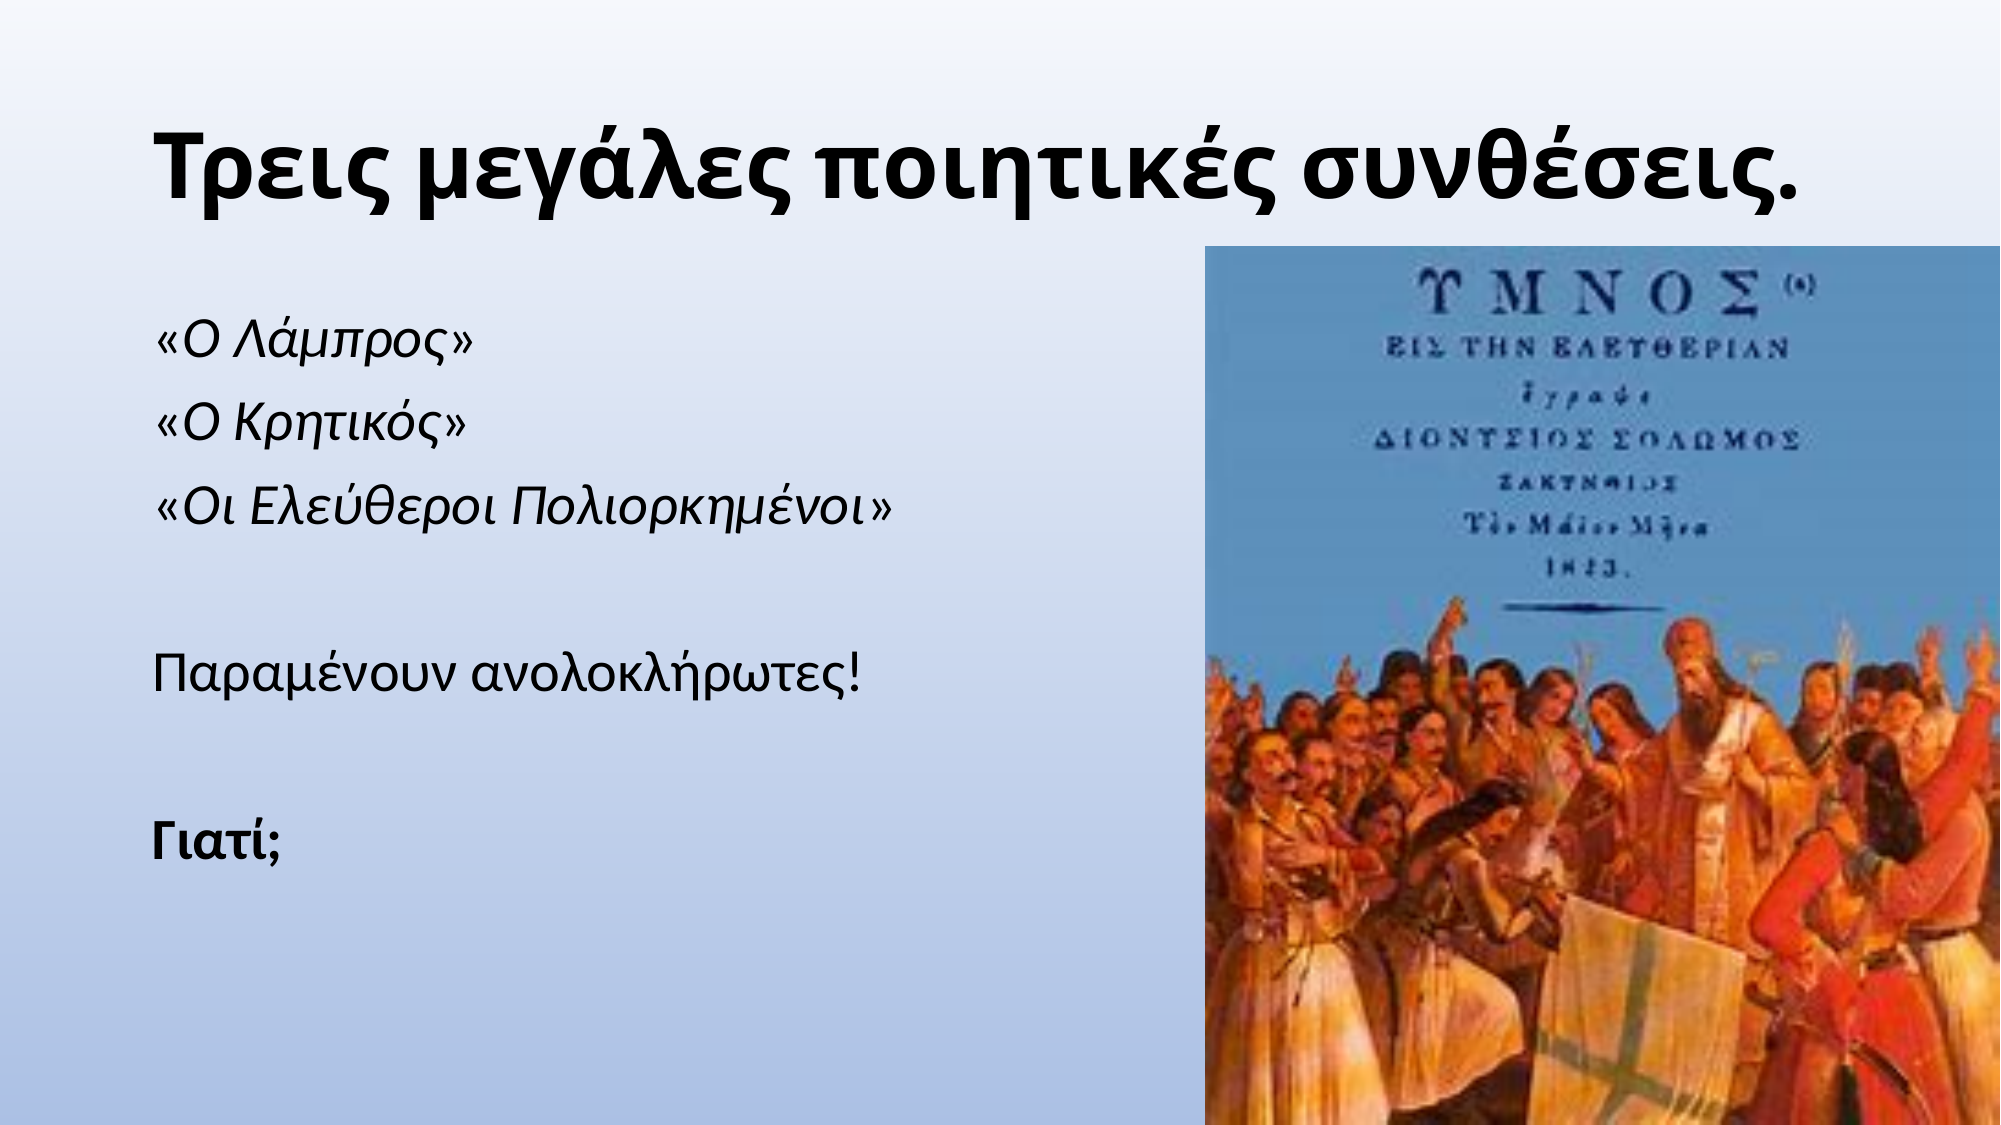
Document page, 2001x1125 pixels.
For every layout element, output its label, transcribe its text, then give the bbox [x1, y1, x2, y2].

list «Ο Λάμπρος» «Ο Κρητικός» «Οι Ελεύθεροι Πολιορκημένοι» Παραμένουν ανολοκλήρωτες! Γιατί; [137, 299, 1205, 1014]
title Τρεις μεγάλες ποιητικές συνθέσεις. [137, 59, 1863, 278]
picture [1205, 246, 2000, 1125]
